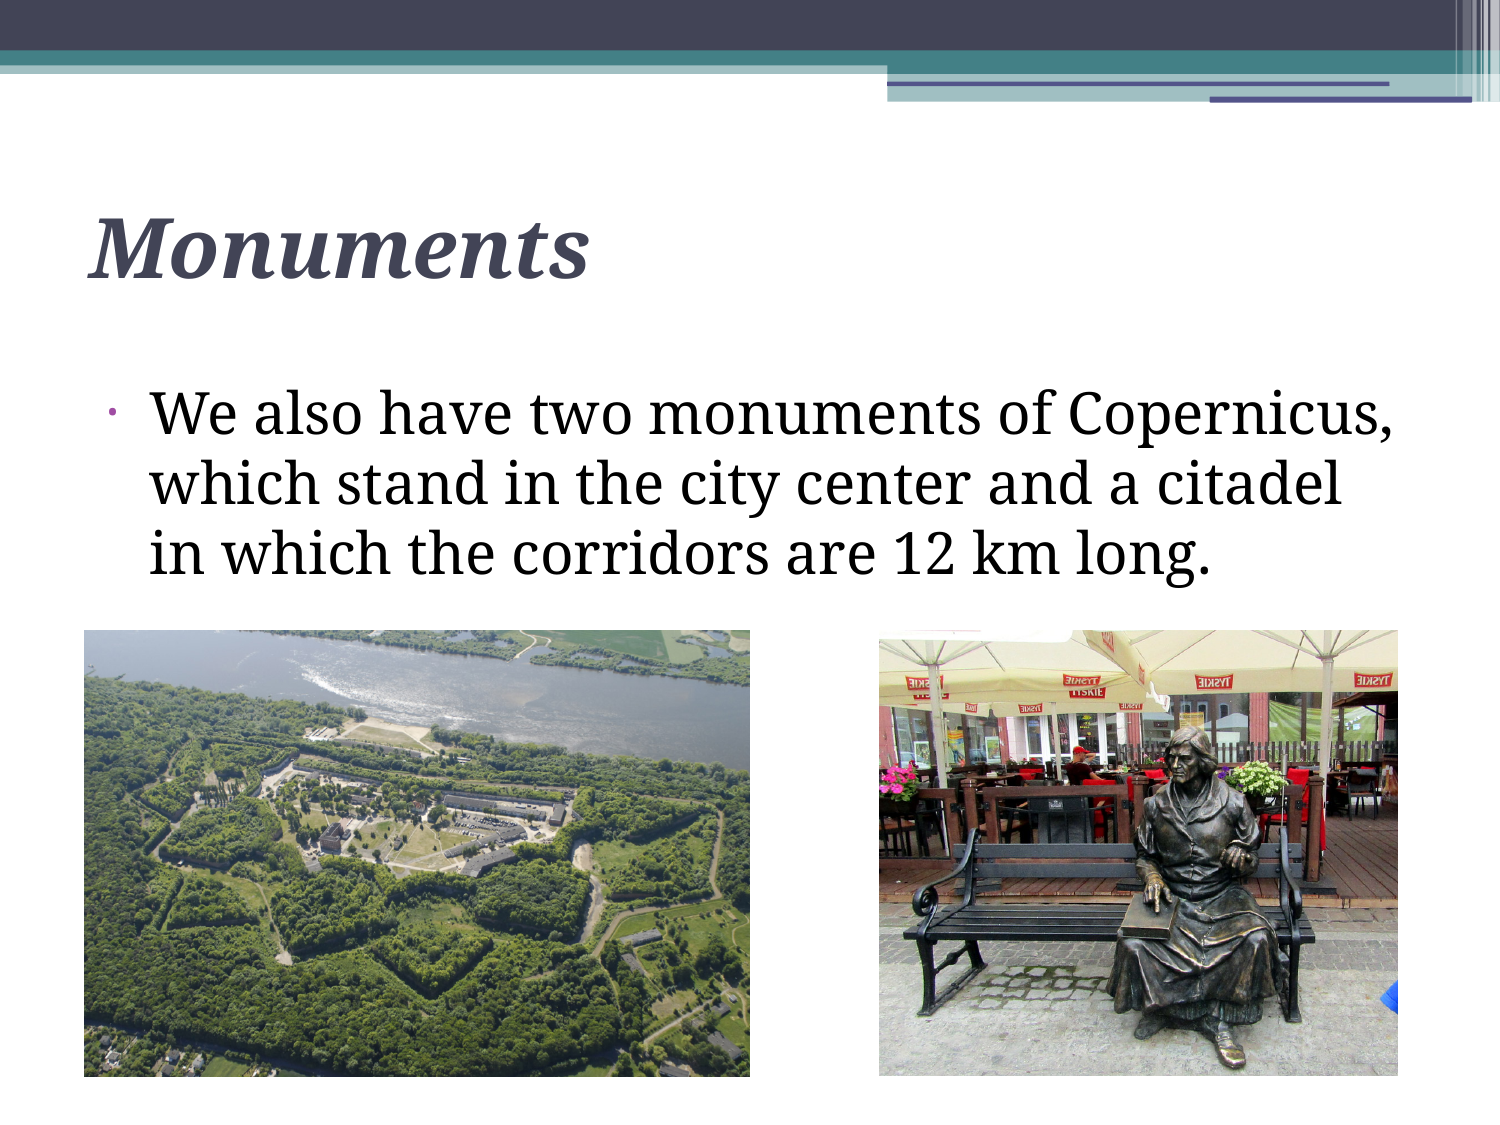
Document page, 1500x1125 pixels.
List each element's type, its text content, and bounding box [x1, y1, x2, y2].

picture [84, 630, 750, 1077]
picture [879, 630, 1398, 1077]
list We also have two monuments of Copernicus, which stand in the city center and a citadel in which the corridors are 12 km long. [75, 368, 1425, 1079]
title Monuments [75, 187, 1425, 363]
